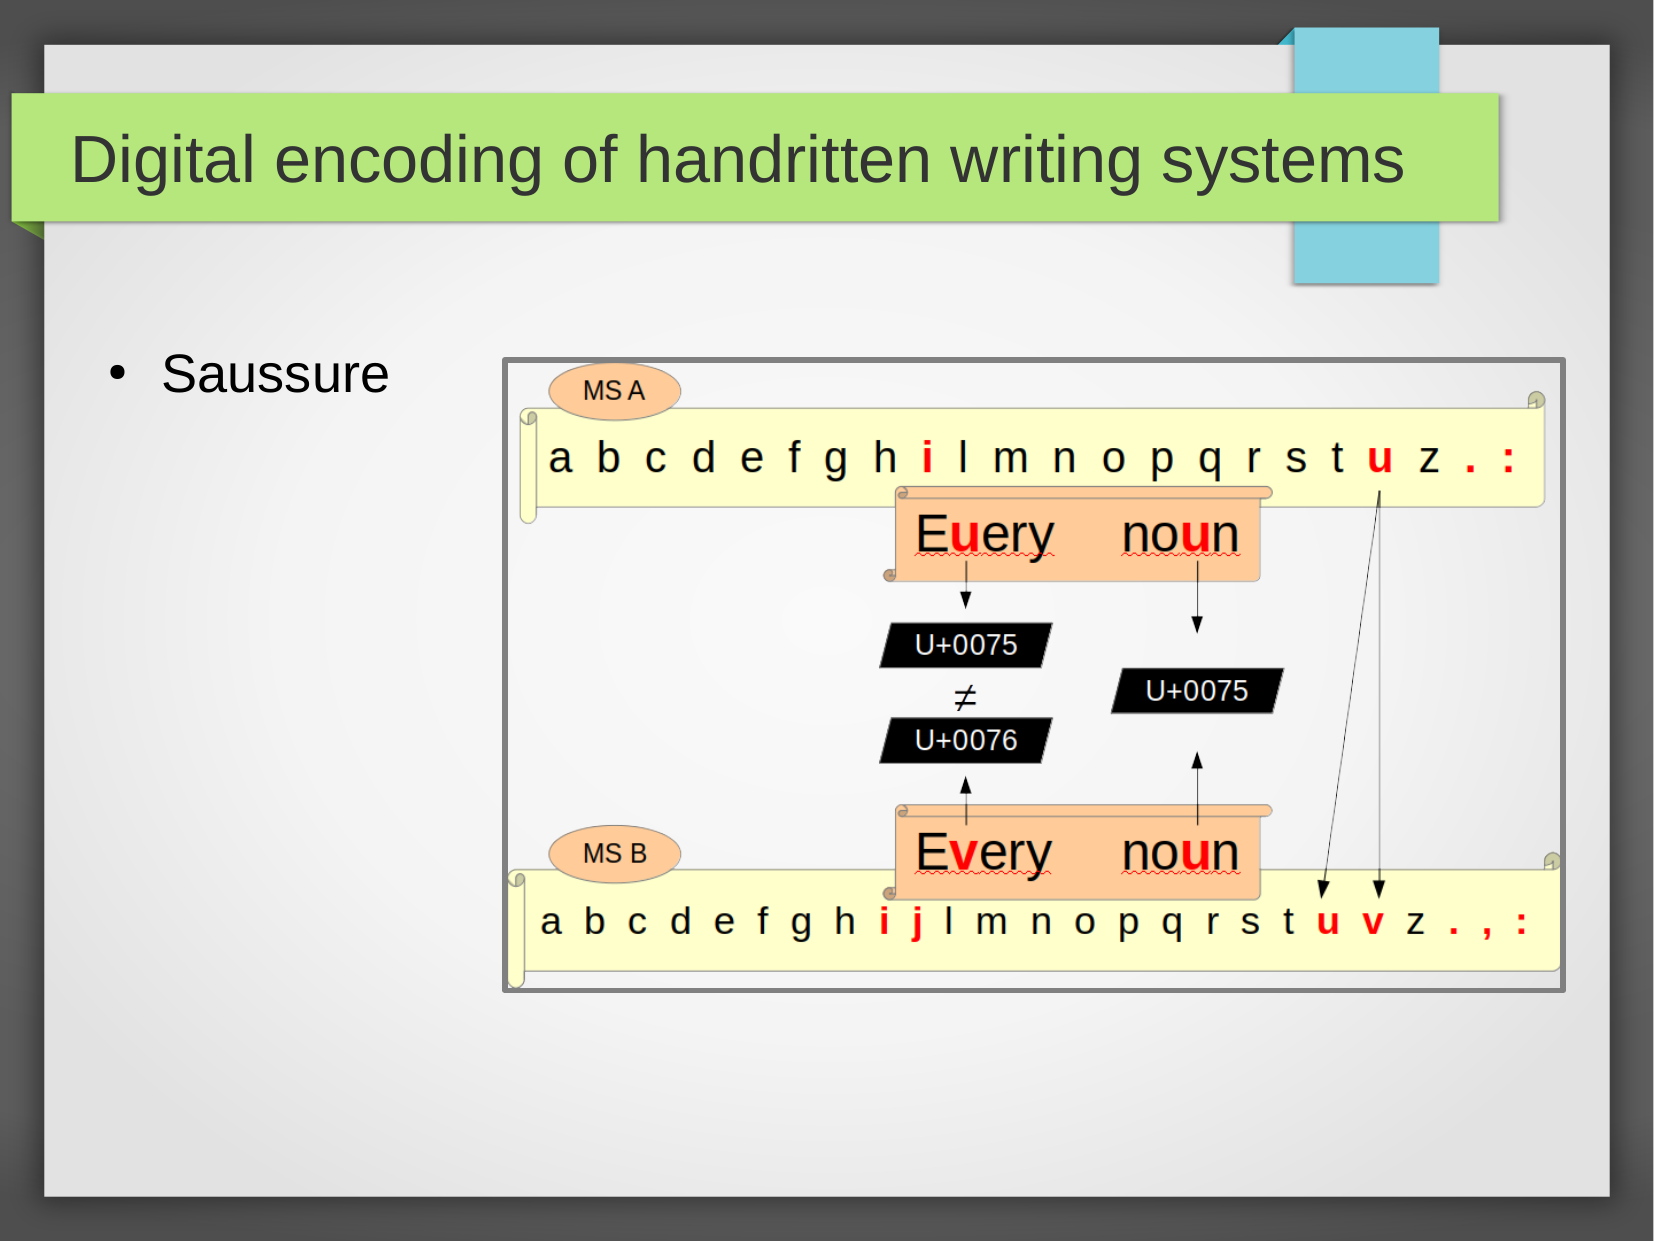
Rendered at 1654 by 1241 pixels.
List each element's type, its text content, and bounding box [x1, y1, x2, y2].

list Saussure [90, 343, 461, 1063]
title Digital encoding of handritten writing systems [70, 75, 1465, 244]
picture [0, 0, 1654, 1241]
